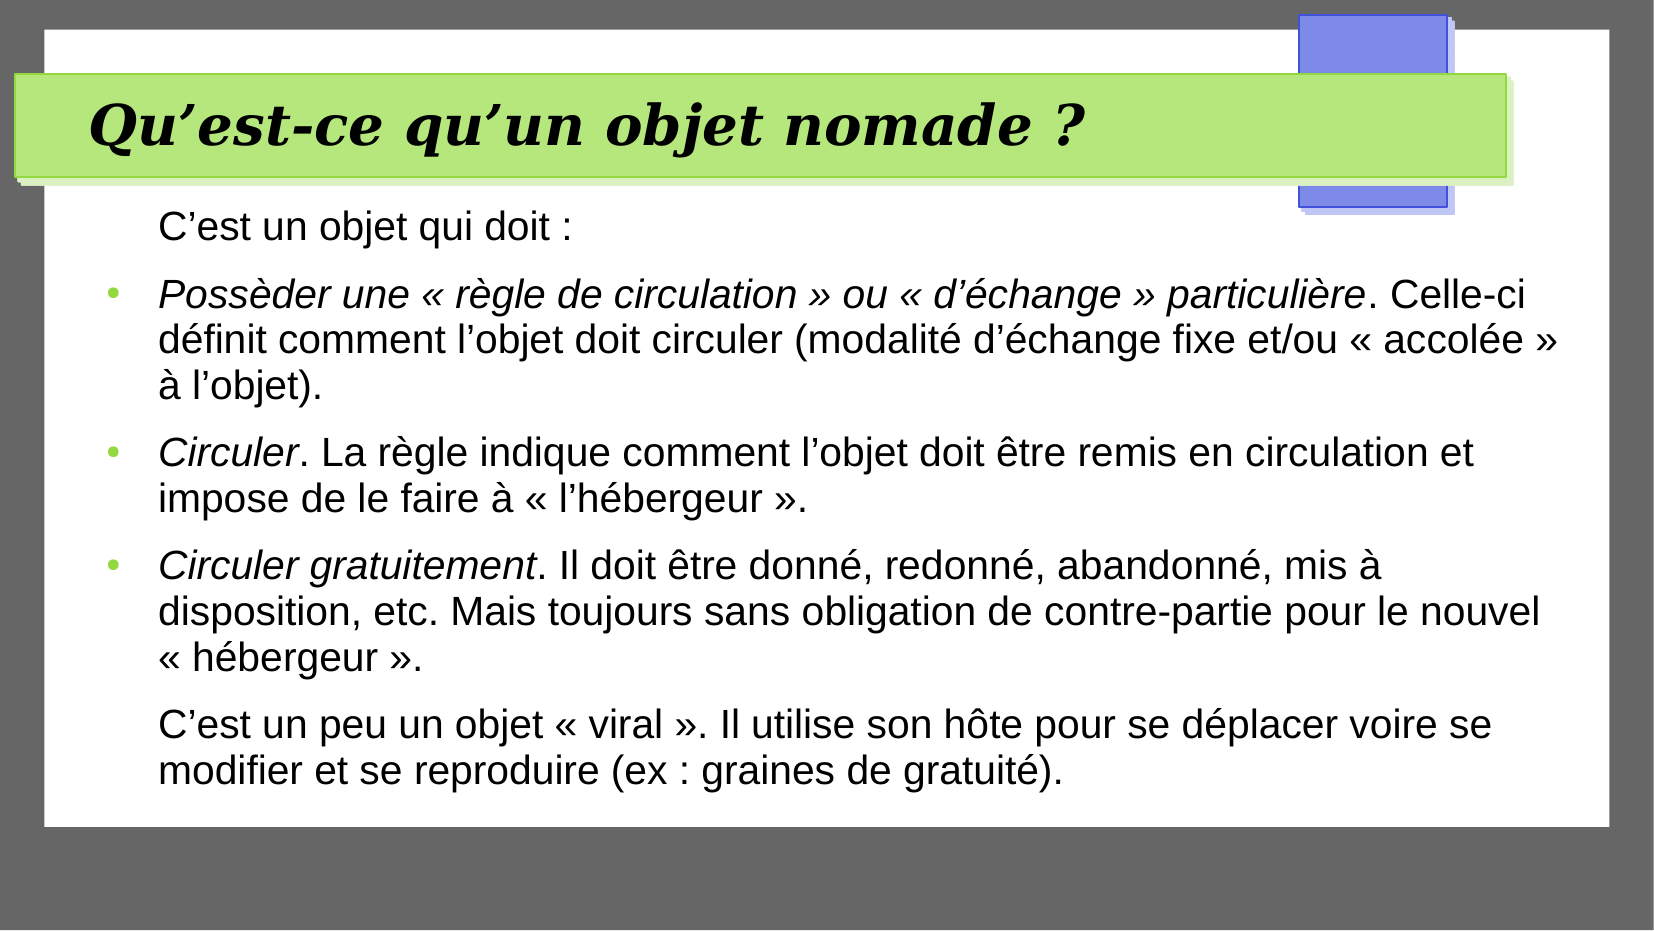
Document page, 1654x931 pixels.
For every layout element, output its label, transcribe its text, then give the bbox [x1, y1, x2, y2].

title Qu’est-ce qu’un objet nomade ? [88, 73, 1506, 178]
list C’est un objet qui doit : Possèder une « règle de circulation » ou « d’échange » particulière. Celle-ci définit comment l’objet doit circuler (modalité d’échange fixe et/ou « accolée » à l’objet). Circuler. La règle indique comment l’objet doit être remis en circulation et impose de le faire à « l’hébergeur ». Circuler gratuitement. Il doit être donné, redonné, abandonné, mis à disposition, etc. Mais toujours sans obligation de contre-partie pour le nouvel « hébergeur ». C’est un peu un objet « viral ». Il utilise son hôte pour se déplacer voire se modifier et se reproduire (ex : graines de gratuité). [88, 203, 1565, 795]
